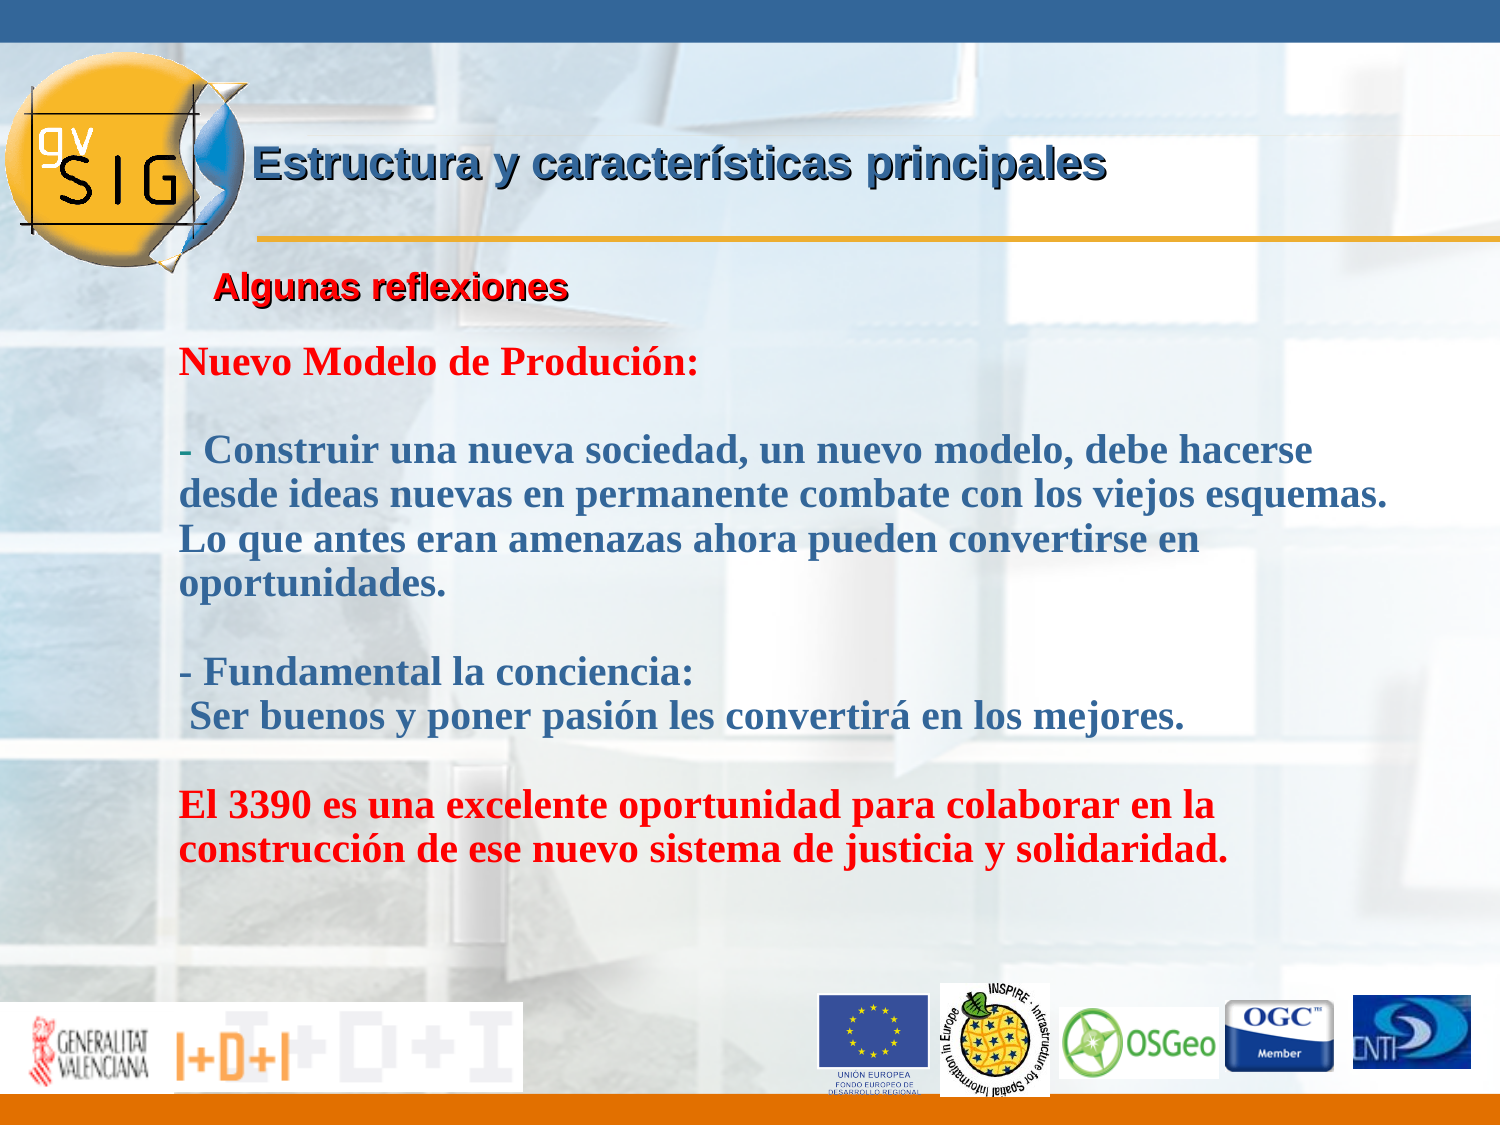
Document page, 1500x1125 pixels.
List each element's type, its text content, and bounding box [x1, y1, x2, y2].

text_box Algunas reflexiones [197, 260, 1500, 325]
picture [1389, 995, 1471, 1069]
picture [0, 1002, 178, 1094]
text_box Nuevo Modelo de Produción: - Construir una nueva sociedad, un nuevo modelo, debe hacerse desde ideas nuevas en permanente combate con los viejos esquemas. Lo que antes eran amenazas ahora pueden convertirse en oportunidades. - Fundamental la conciencia: Ser buenos y poner pasión les convertirá en los mejores. El 3390 es una excelente oportunidad para colaborar en la construcción de ese nuevo sistema de justicia y solidaridad. [178, 339, 1389, 1125]
picture [0, 49, 250, 276]
text_box Estructura y características principales [236, 131, 1500, 206]
